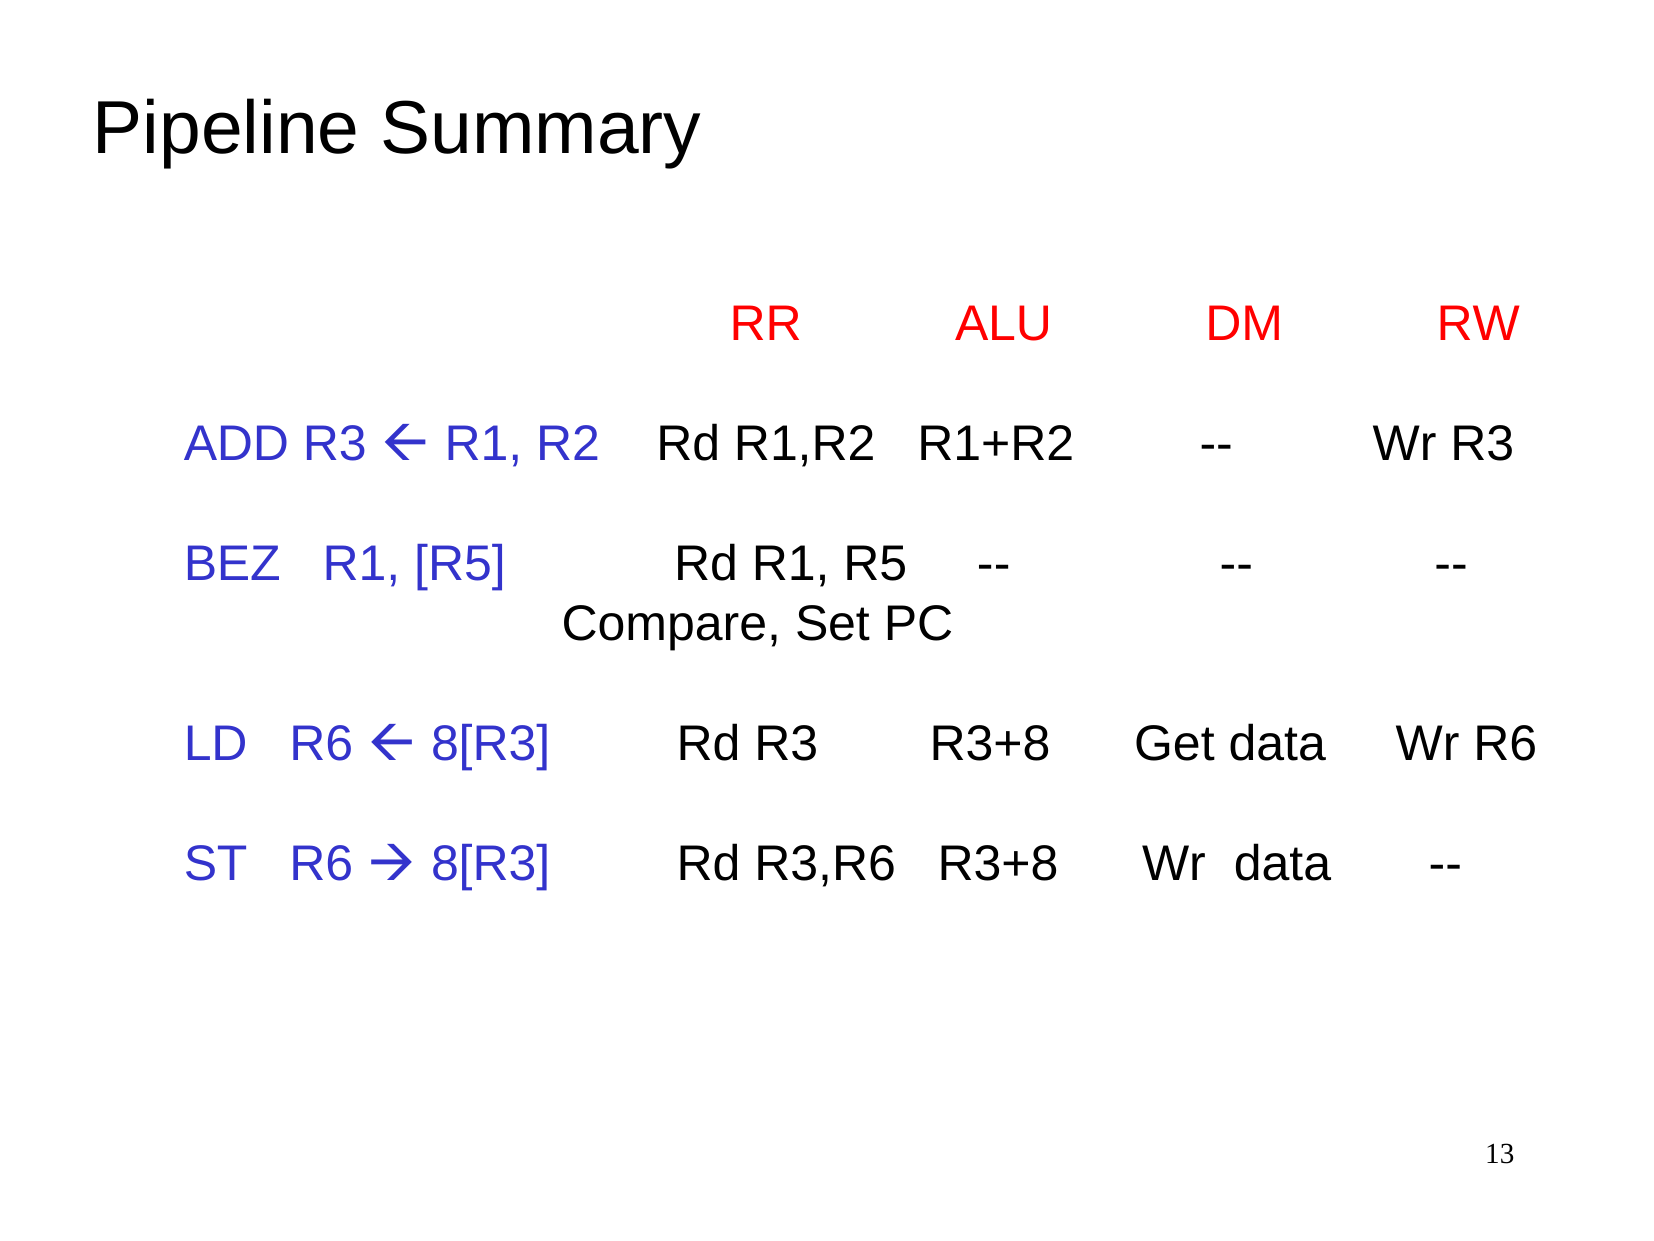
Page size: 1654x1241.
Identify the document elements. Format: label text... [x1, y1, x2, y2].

text_box Pipeline Summary [77, 71, 717, 177]
text_box <number> [1184, 1129, 1530, 1213]
text_box RR ALU DM RW ADD R3  R1, R2 Rd R1,R2 R1+R2 -- Wr R3 BEZ R1, [R5] Rd R1, R5 -- -- -- Compare, Set PC LD R6  8[R3] Rd R3 R3+8 Get data Wr R6 ST R6  8[R3] Rd R3,R6 R3+8 Wr data -- [168, 282, 1554, 899]
